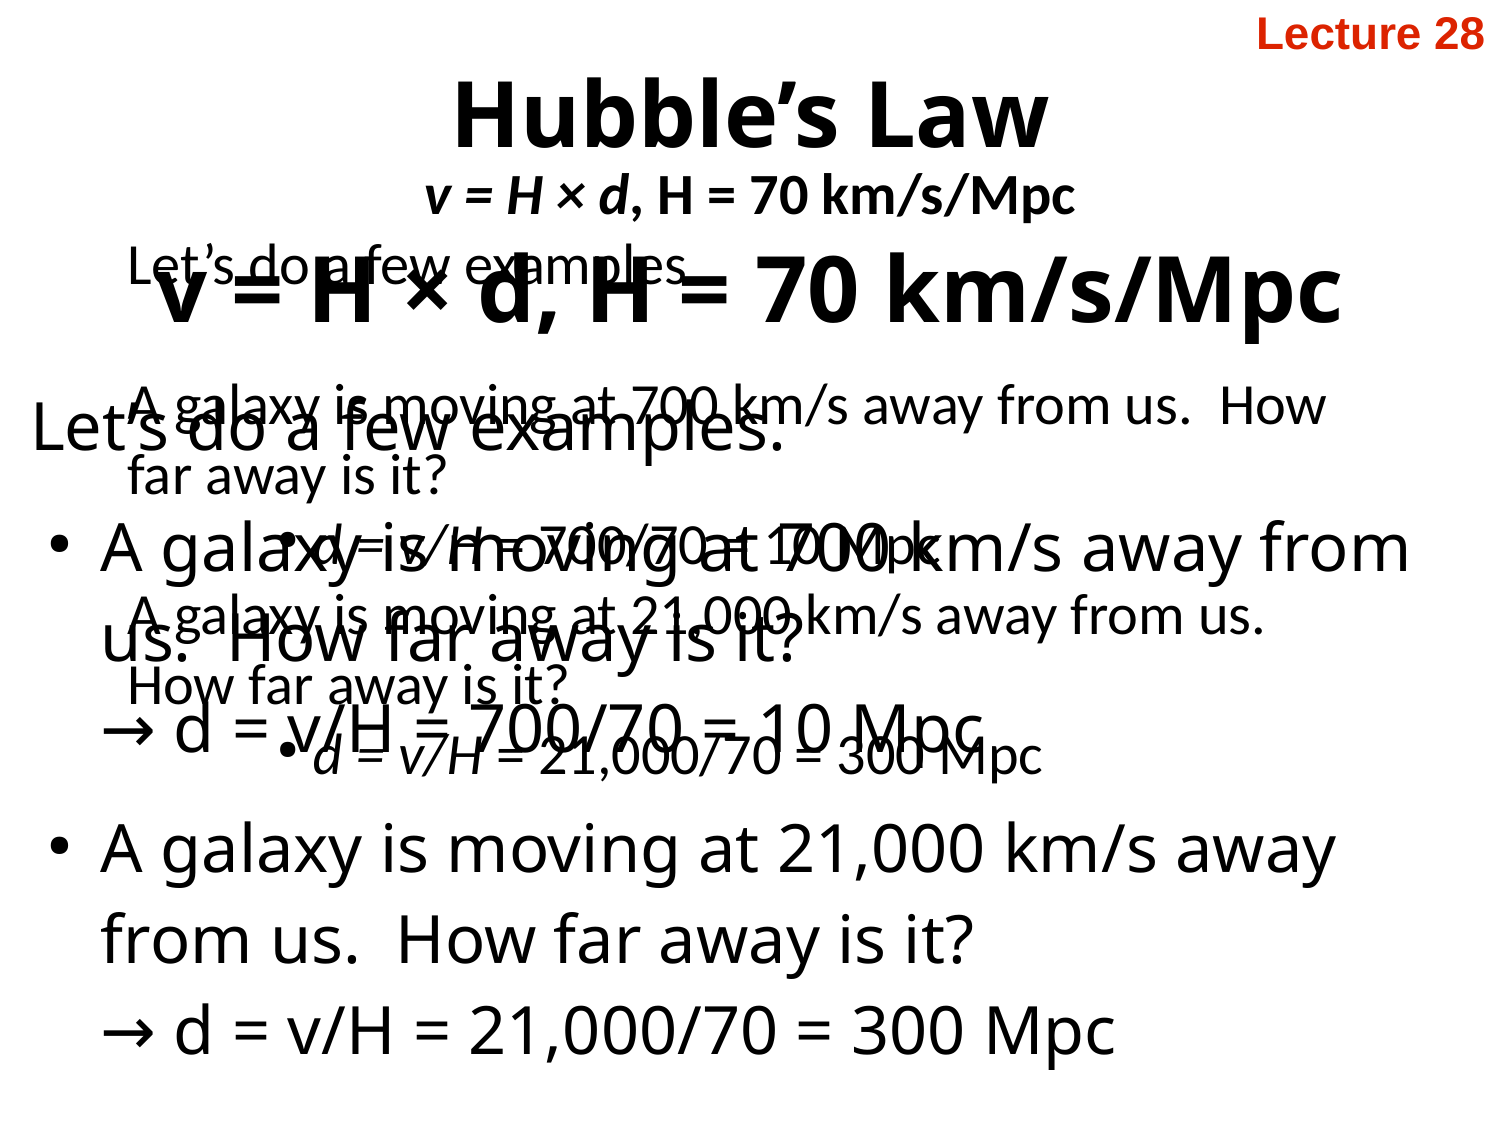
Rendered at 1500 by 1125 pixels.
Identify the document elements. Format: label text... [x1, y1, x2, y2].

title Hubble’s Law [30, 58, 1471, 167]
list v = H × d, H = 70 km/s/Mpc Let’s do a few examples. A galaxy is moving at 700 km/s away from us. How far away is it? → d = v/H = 700/70 = 10 Mpc A galaxy is moving at 21,000 km/s away from us. How far away is it? → d = v/H = 21,000/70 = 300 Mpc [30, 224, 1471, 1081]
text_box Lecture 28 [1185, 0, 1500, 67]
text_box v = H × d, H = 70 km/s/Mpc Let’s do a few examples. A galaxy is moving at 700 km/s away from us. How far away is it? d = v/H = 700/70 = 10 Mpc A galaxy is moving at 21,000 km/s away from us. How far away is it? d = v/H = 21,000/70 = 300 Mpc [112, 167, 1388, 224]
